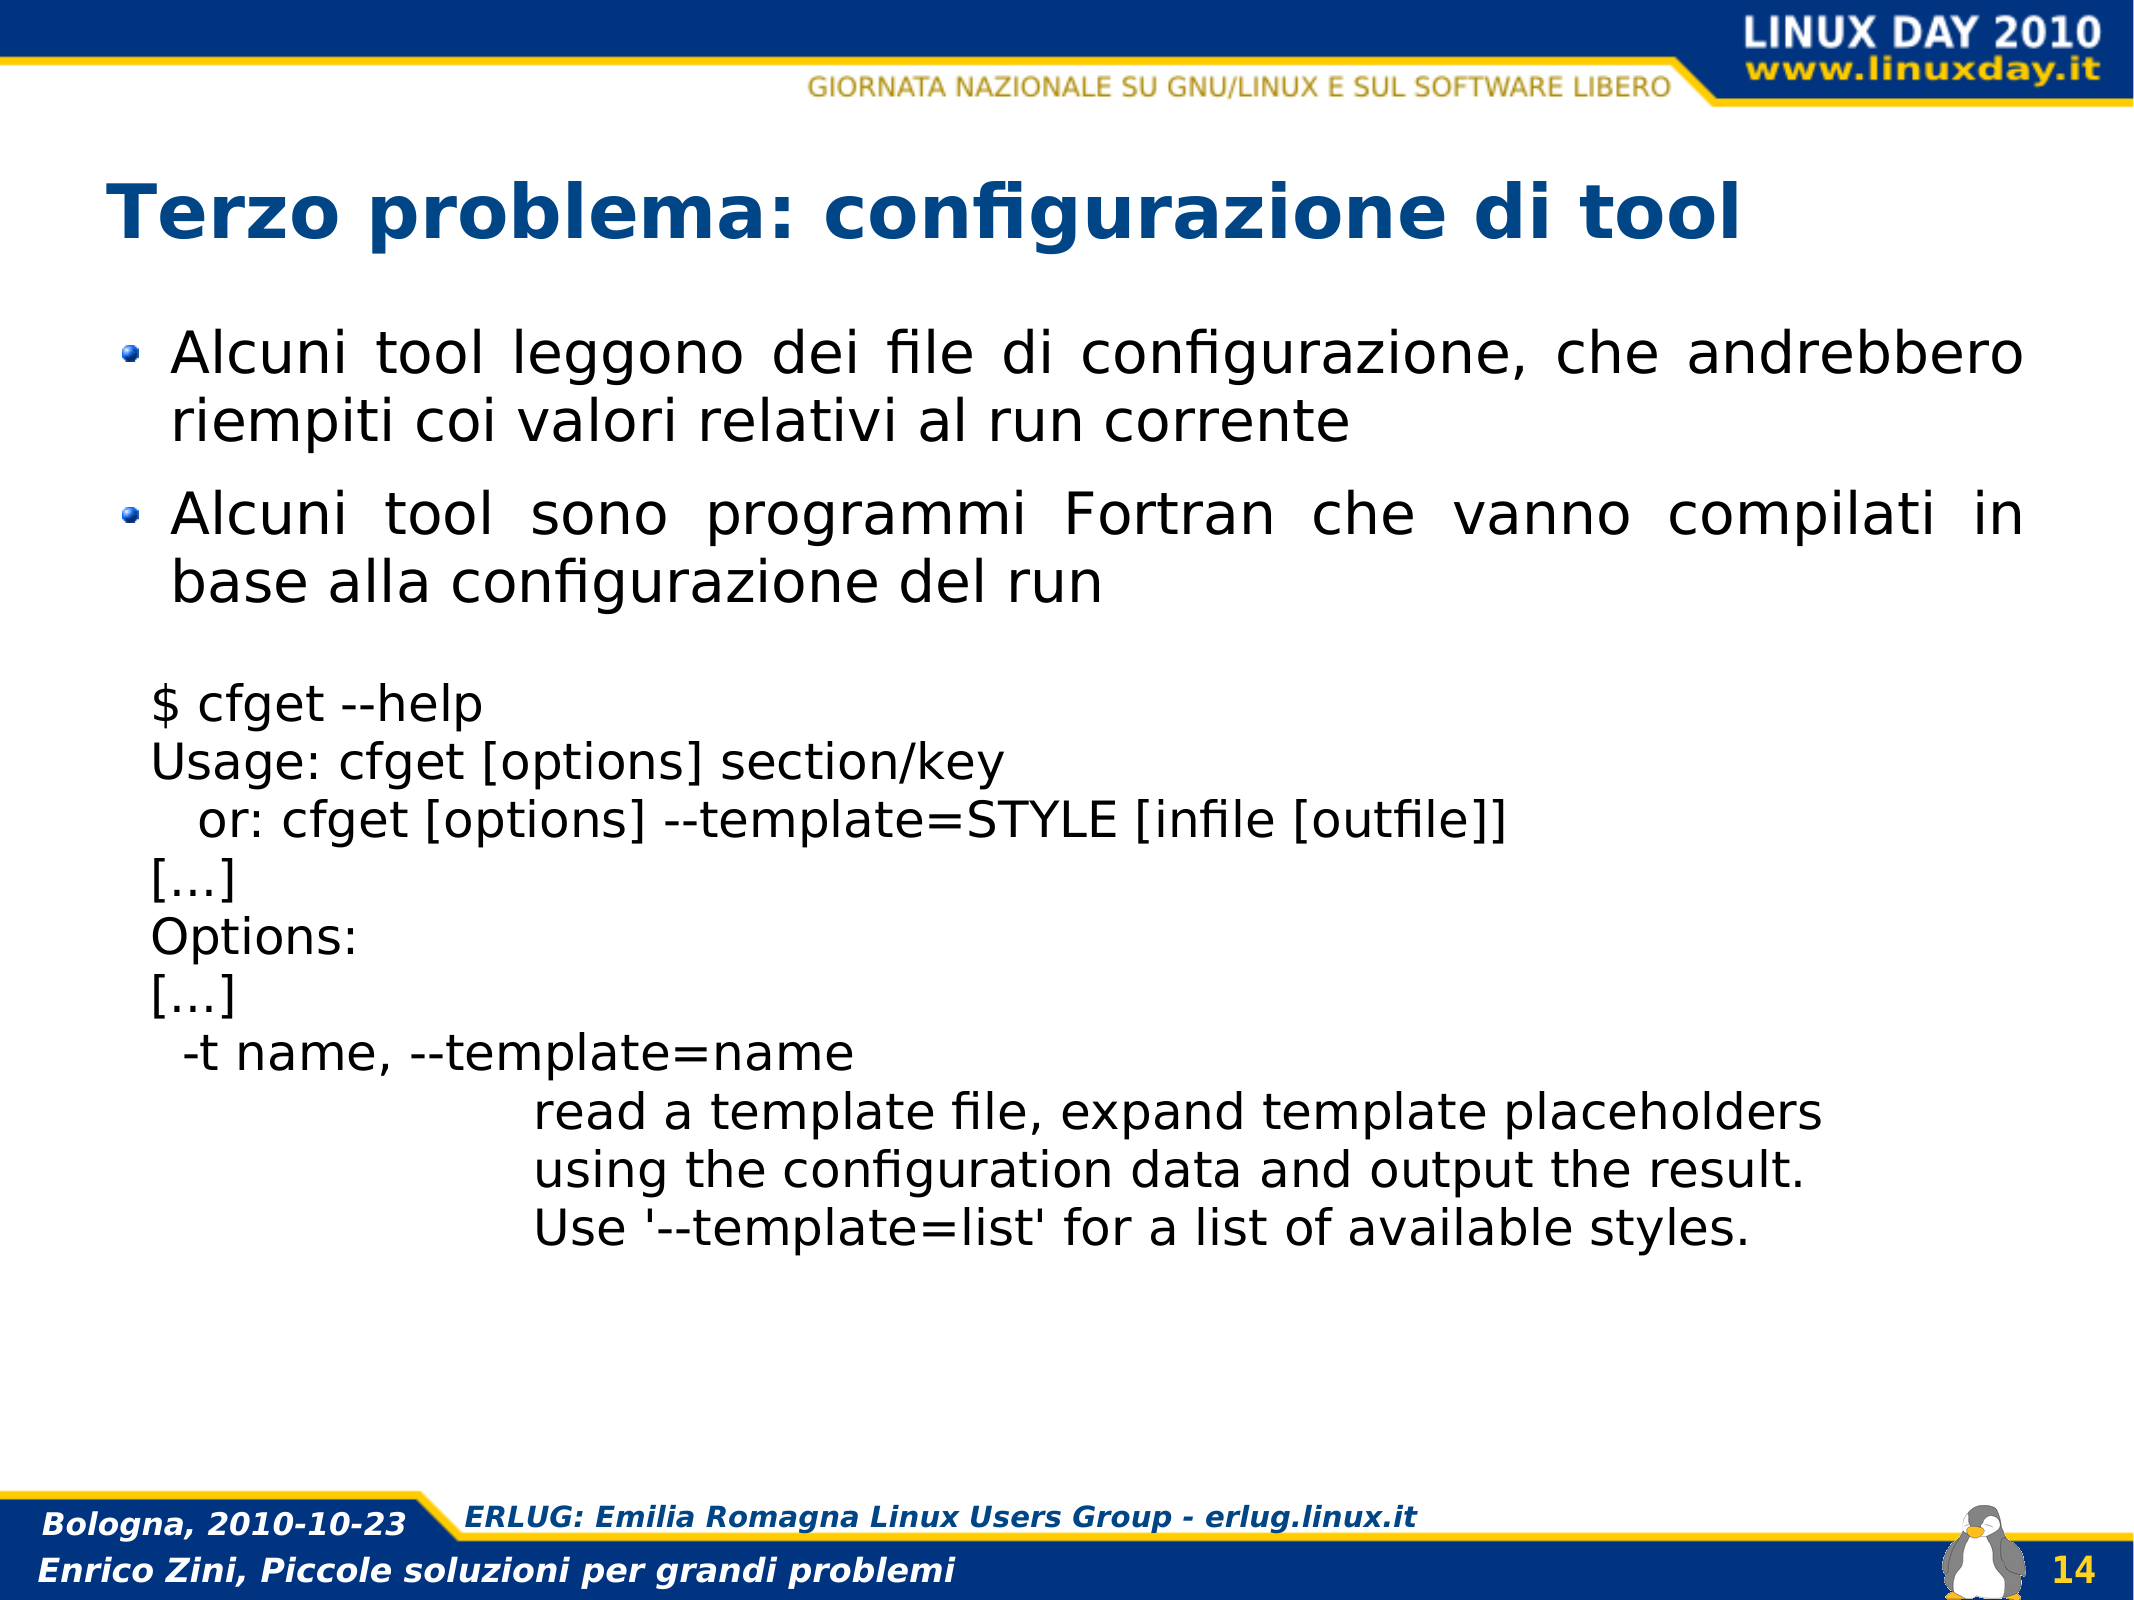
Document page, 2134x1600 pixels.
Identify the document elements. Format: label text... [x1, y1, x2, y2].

title Terzo problema: configurazione di tool [106, 159, 2080, 267]
picture [0, 0, 2134, 1600]
text_box $ cfget --help Usage: cfget [options] section/key or: cfget [options] --template=STYLE [infile [outfile]] [...] Options: [...] -t name, --template=name read a template file, expand template placeholders using the configuration data and output the result. Use '--template=list' for a list of available styles. [150, 675, 1951, 1388]
list Alcuni tool leggono dei file di configurazione, che andrebbero riempiti coi valori relativi al run corrente Alcuni tool sono programmi Fortran che vanno compilati in base alla configurazione del run [106, 319, 2027, 1441]
